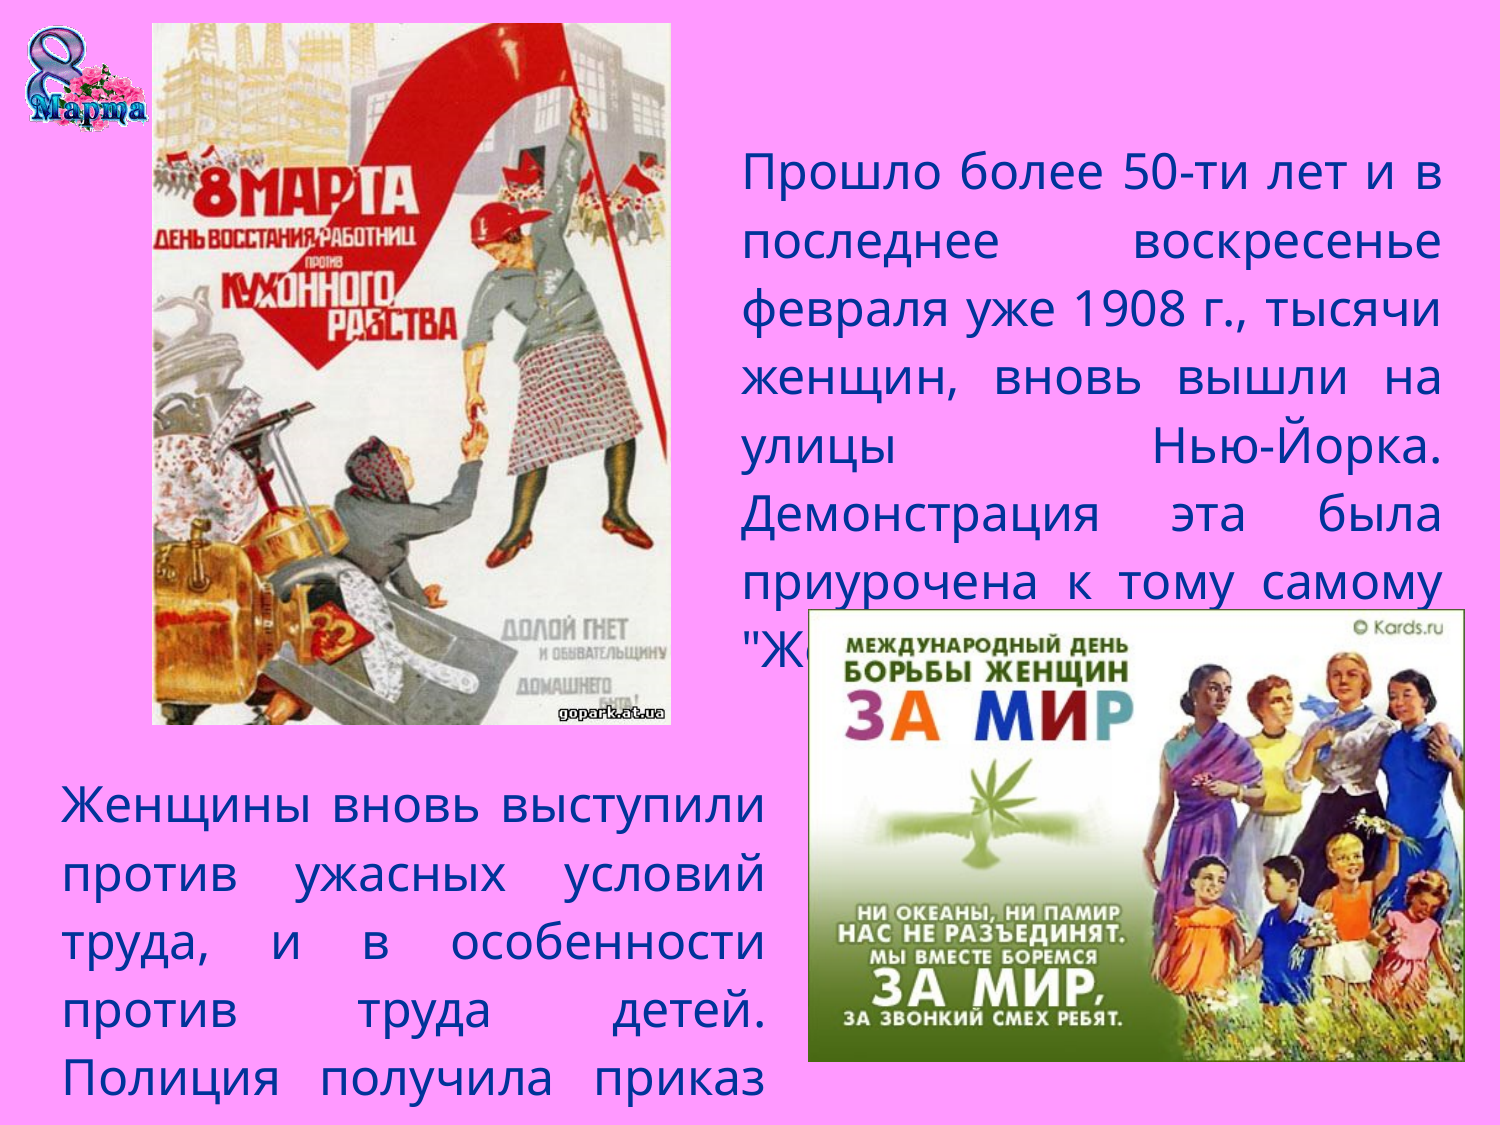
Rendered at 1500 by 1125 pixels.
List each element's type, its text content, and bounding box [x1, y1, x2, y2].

picture [808, 609, 1465, 1062]
text_box Женщины вновь выступили против ужасных условий труда, и в особенности против труда детей. Полиция получила приказ разогнать демонстрацию. В ход были пущены шланги с грязной ледяной водой [46, 761, 797, 1125]
text_box Прошло более 50-ти лет и в последнее воскресенье февраля уже 1908 г., тысячи женщин, вновь вышли на улицы Нью-Йорка. Демонстрация эта была приурочена к тому самому "Женскому дню" 1857 г. [726, 128, 1477, 691]
picture [152, 23, 671, 726]
